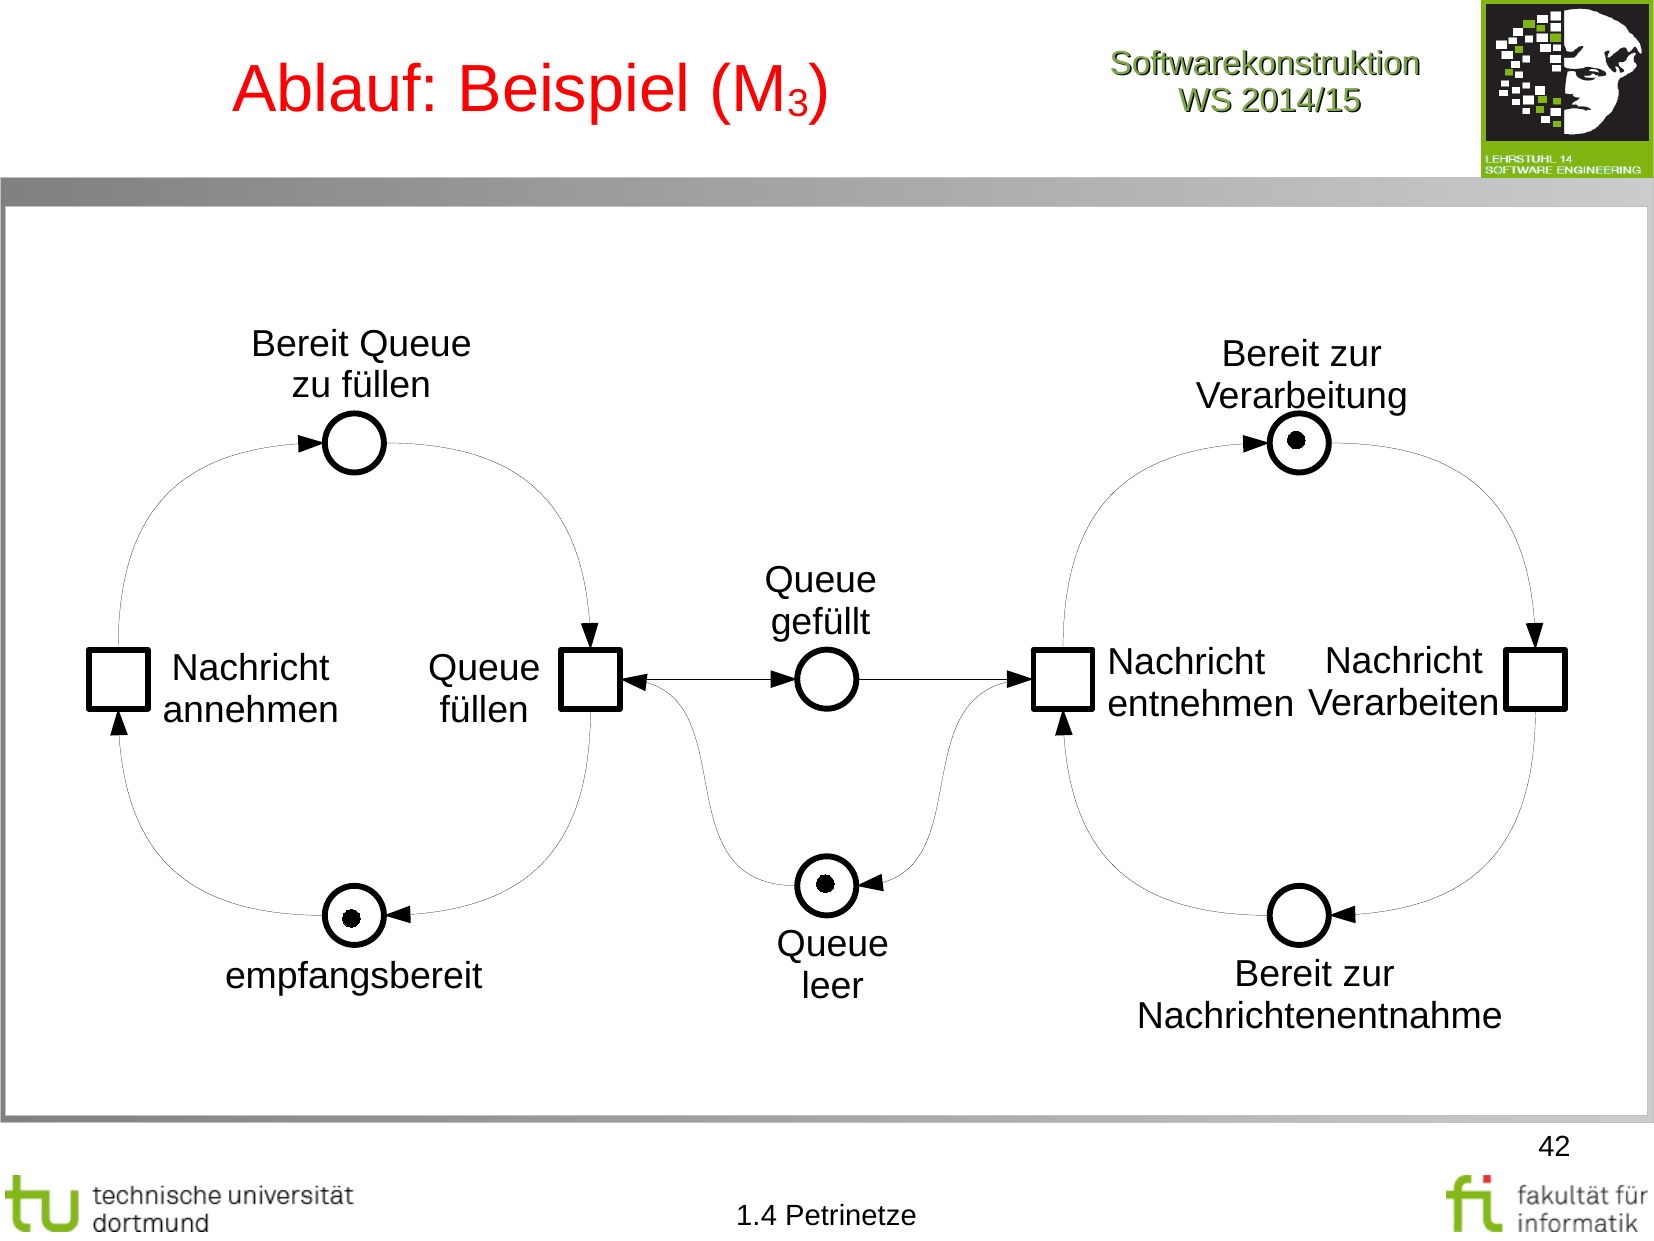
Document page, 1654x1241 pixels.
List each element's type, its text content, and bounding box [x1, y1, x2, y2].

picture [5, 1175, 354, 1232]
text_box Queue leer [761, 915, 904, 1015]
text_box Bereit zur Verarbeitung [1181, 324, 1423, 424]
text_box [342, 909, 361, 928]
picture [1446, 1175, 1648, 1232]
title Ablauf: Beispiel (M3) [0, 7, 1064, 170]
text_box Bereit Queue zu füllen [236, 314, 487, 414]
picture [1481, 0, 1654, 178]
text_box Nachricht Verarbeiten [1293, 631, 1515, 731]
text_box empfangsbereit [210, 947, 498, 1004]
text_box Nachricht annehmen [147, 639, 354, 739]
text_box Bereit zur Nachrichtenentnahme [1122, 944, 1518, 1044]
text_box [1287, 431, 1306, 449]
text_box [816, 874, 835, 893]
text_box Nachricht entnehmen [1092, 633, 1310, 733]
text_box Queue gefüllt [749, 550, 892, 650]
text_box Queue füllen [413, 639, 556, 739]
